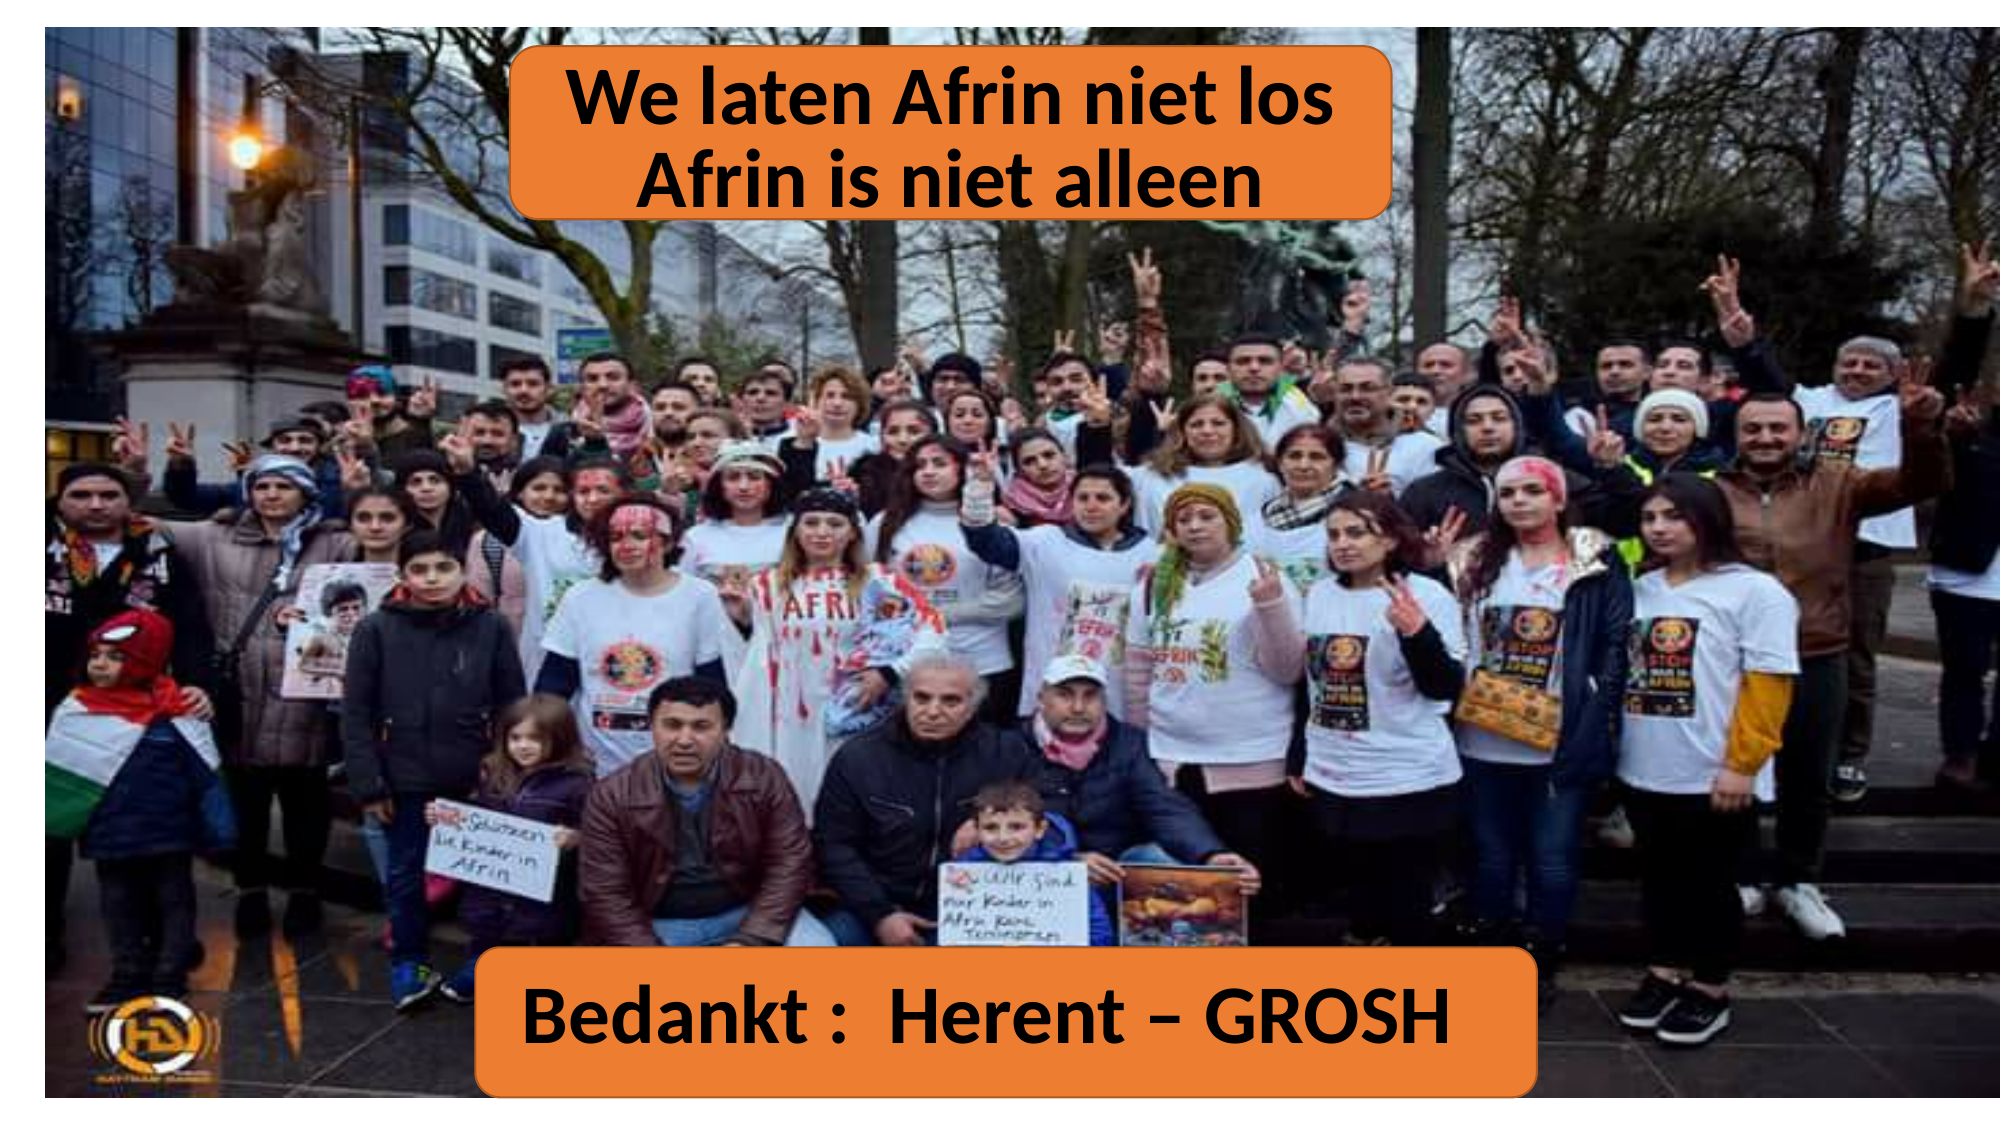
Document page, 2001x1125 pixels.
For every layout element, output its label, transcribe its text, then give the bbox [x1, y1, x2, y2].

text_box We laten Afrin niet los Afrin is niet alleen [509, 46, 1392, 220]
text_box Bedankt : Herent – GROSH [475, 947, 1537, 1098]
picture [45, 27, 2000, 1098]
